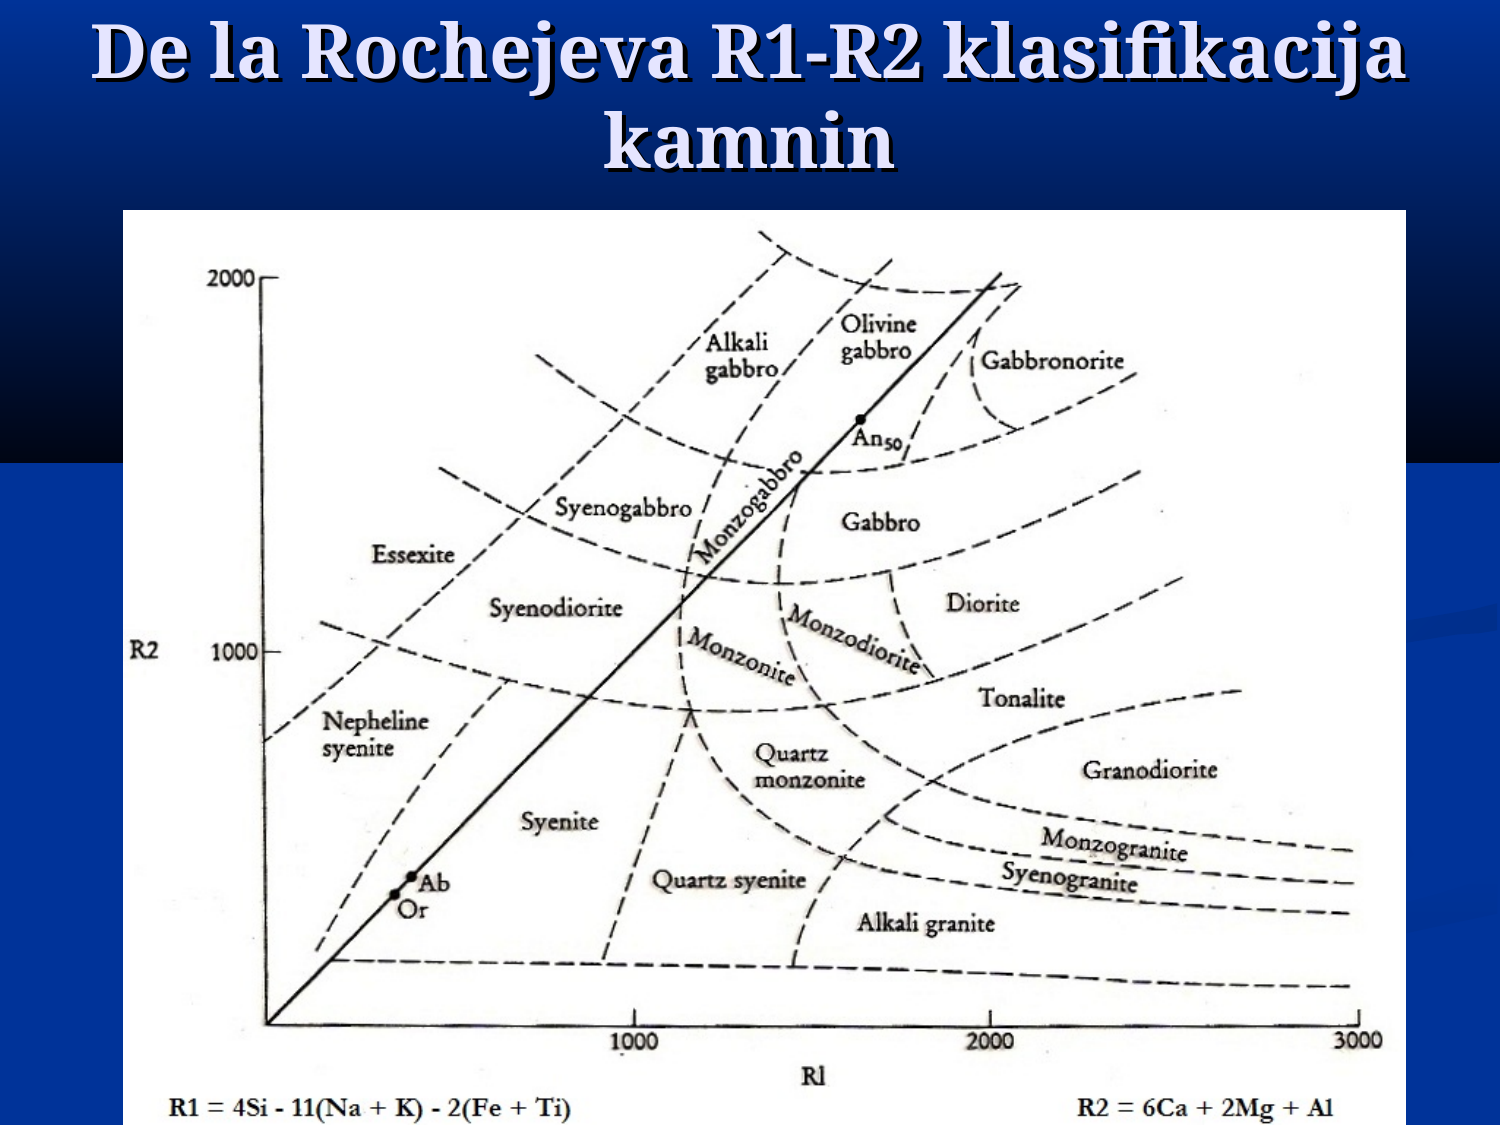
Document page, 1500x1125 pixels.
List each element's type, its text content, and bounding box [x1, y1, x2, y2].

text_box [123, 210, 1406, 1125]
title De la Rochejeva R1-R2 klasifikacija kamnin [0, 0, 1500, 188]
